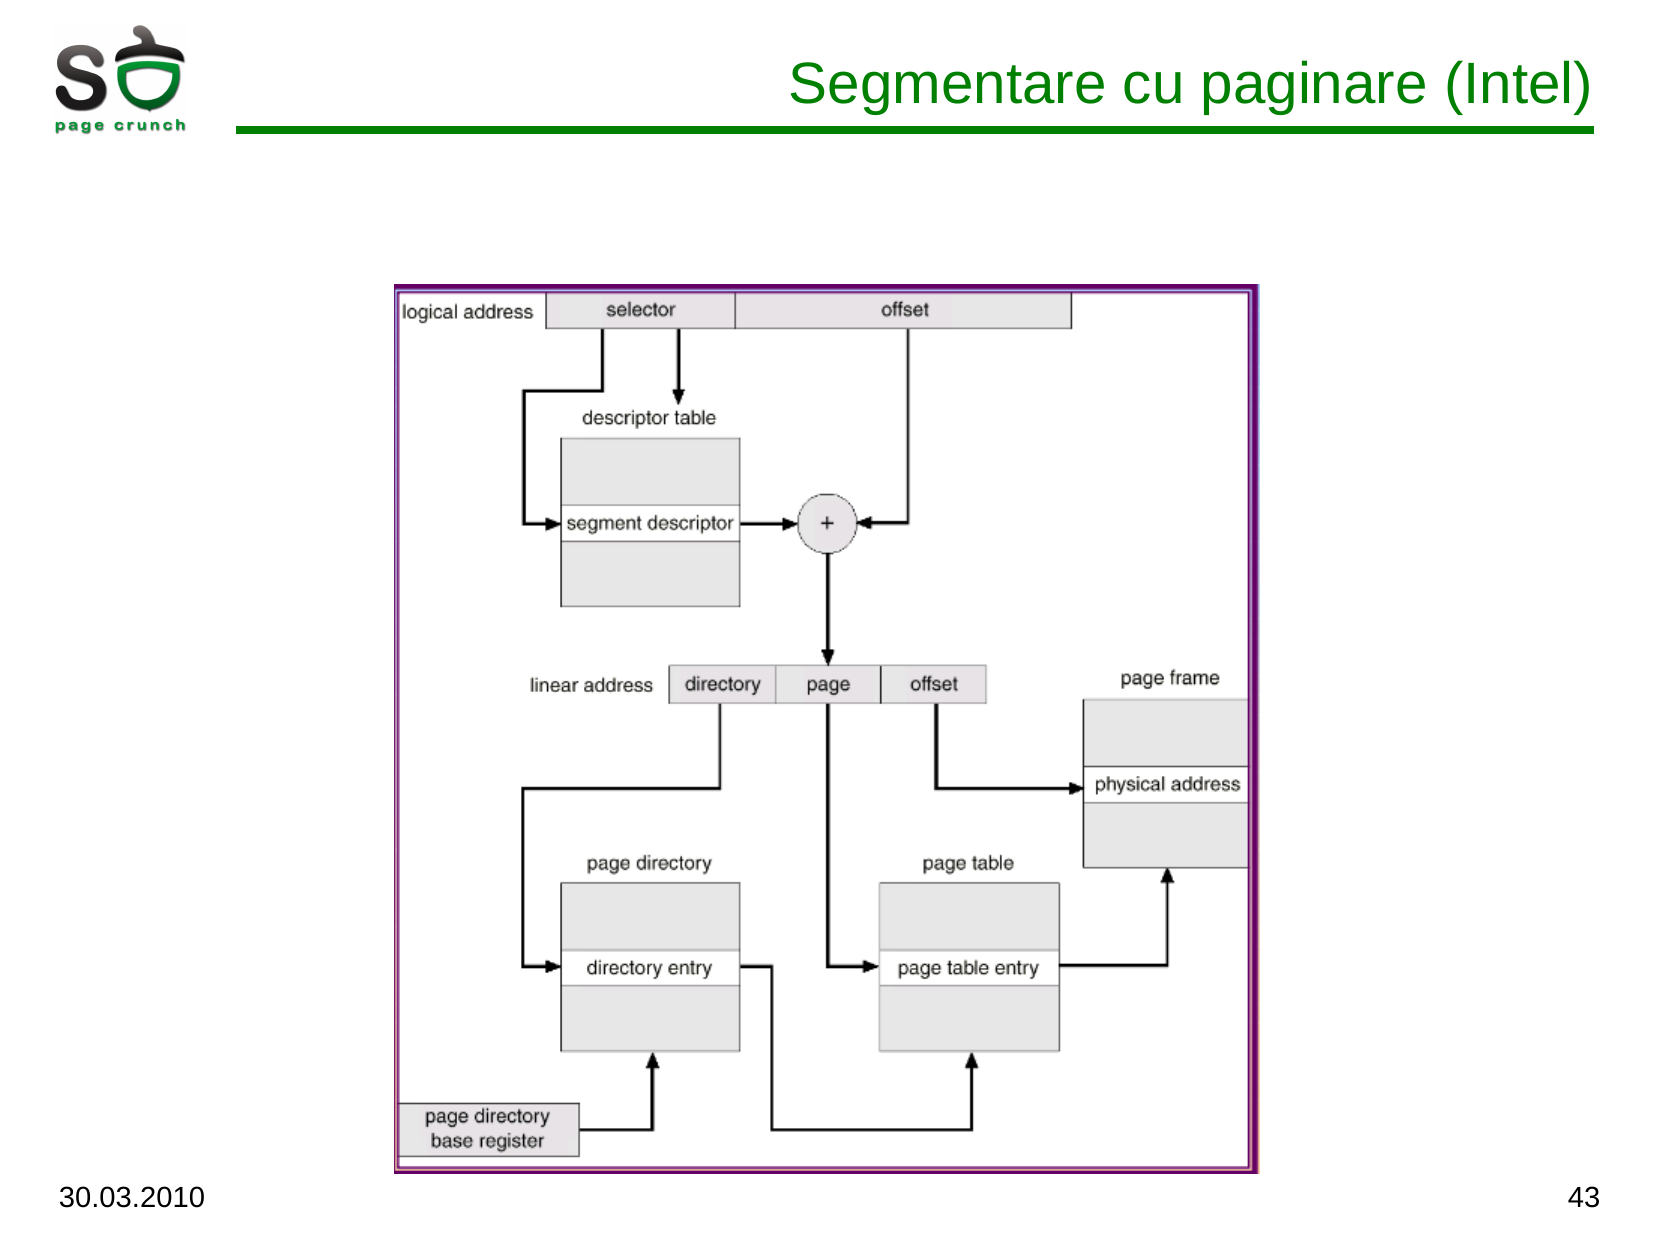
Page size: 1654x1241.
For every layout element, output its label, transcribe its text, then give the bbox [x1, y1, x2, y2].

picture [394, 284, 1260, 1174]
picture [53, 23, 188, 136]
title Segmentare cu paginare (Intel) [236, 49, 1595, 119]
